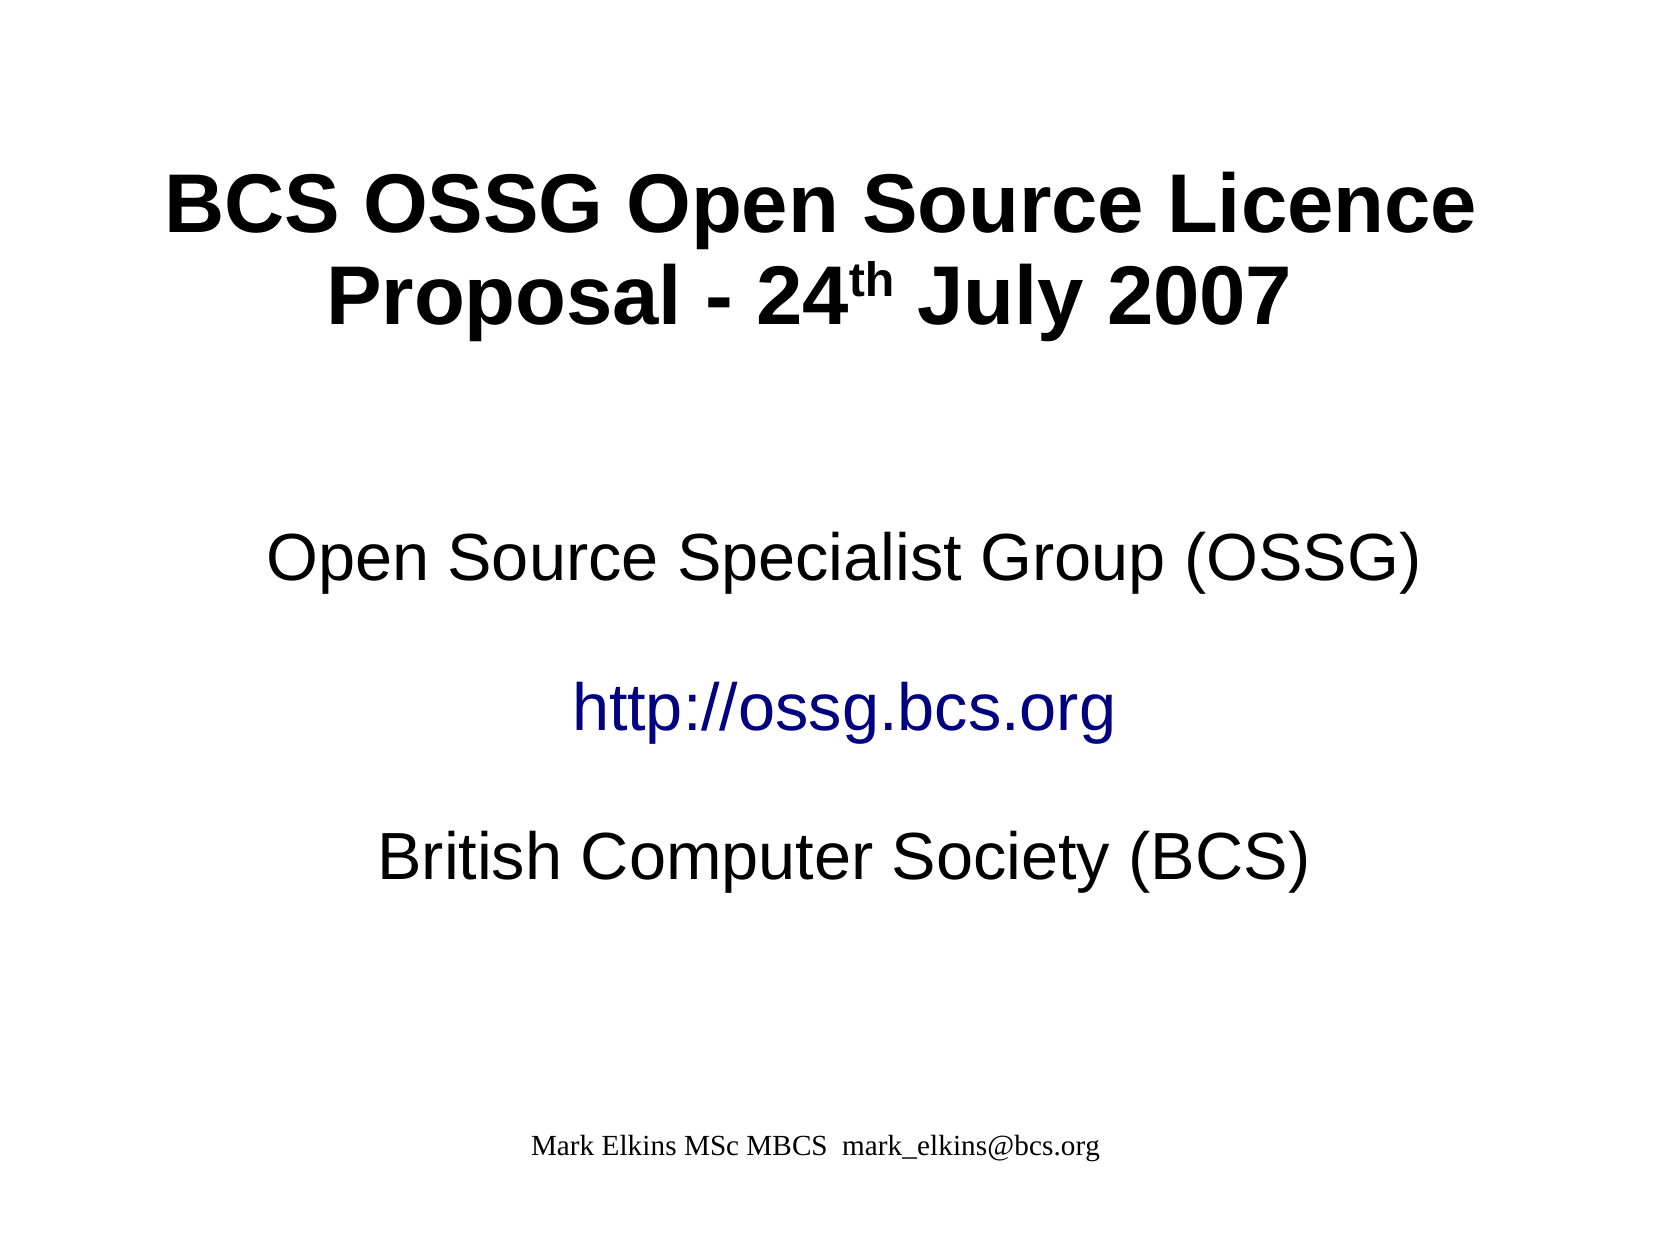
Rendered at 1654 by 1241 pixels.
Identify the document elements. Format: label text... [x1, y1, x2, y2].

subtitle Open Source Specialist Group (OSSG) http://ossg.bcs.org British Computer Society (BCS) [82, 372, 1571, 1192]
title BCS OSSG Open Source Licence Proposal - 24th July 2007 [76, 56, 1565, 443]
